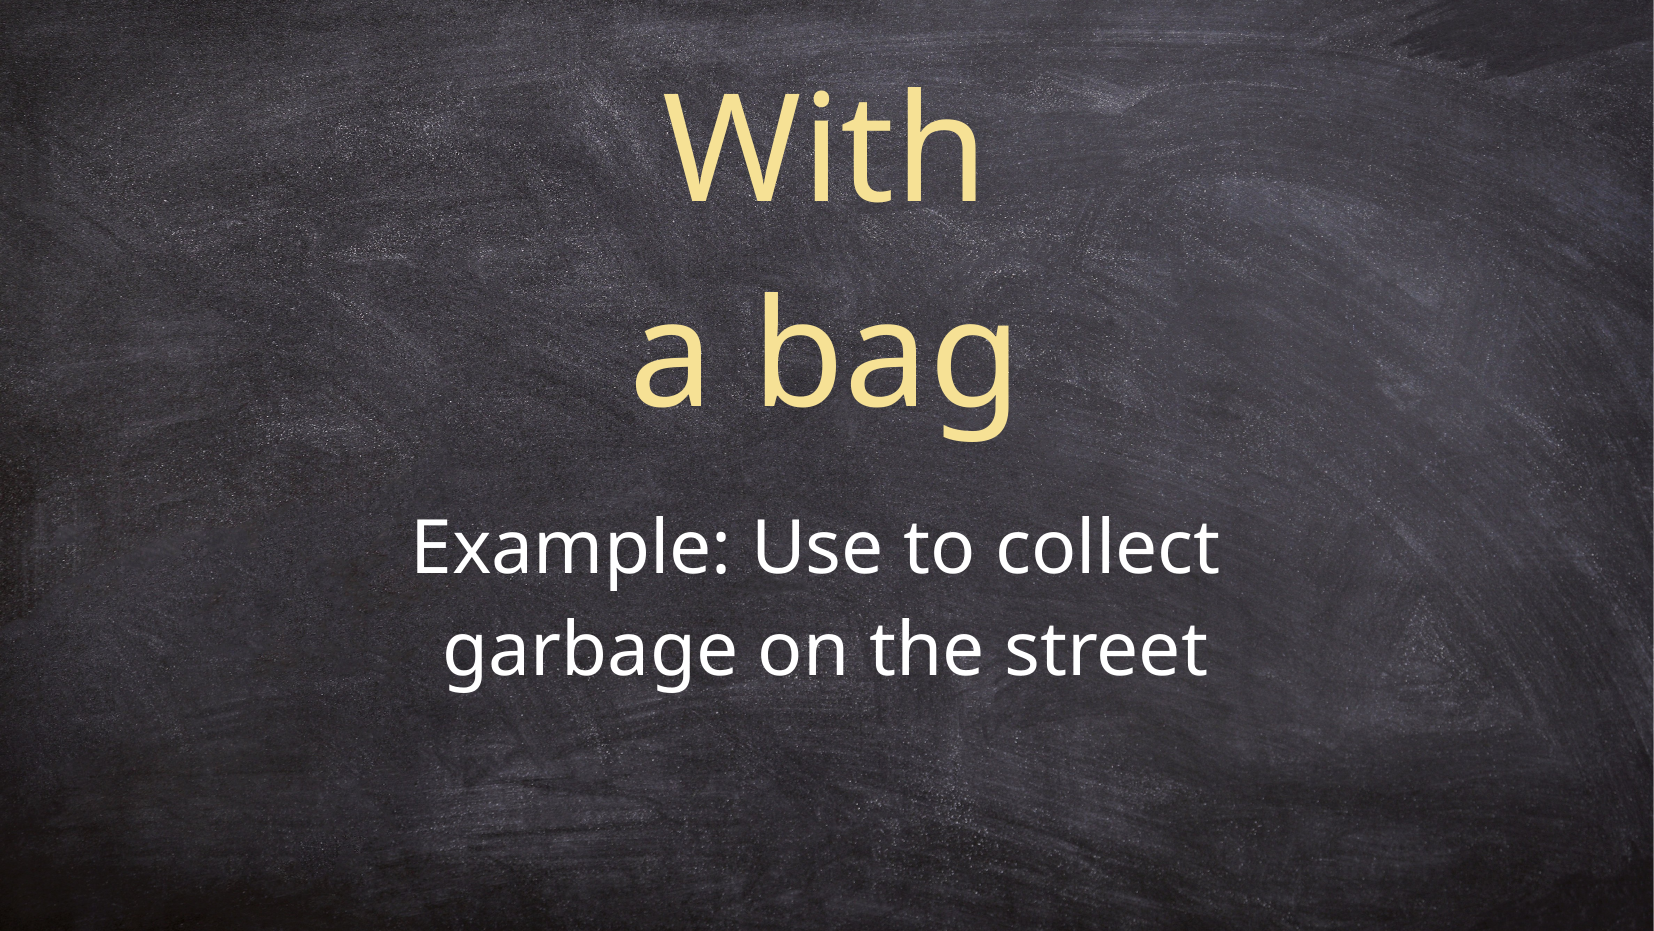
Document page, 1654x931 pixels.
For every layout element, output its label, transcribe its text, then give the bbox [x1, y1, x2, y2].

picture [0, 0, 1654, 931]
subtitle With a bag Example: Use to collect garbage on the street [81, 41, 1570, 875]
